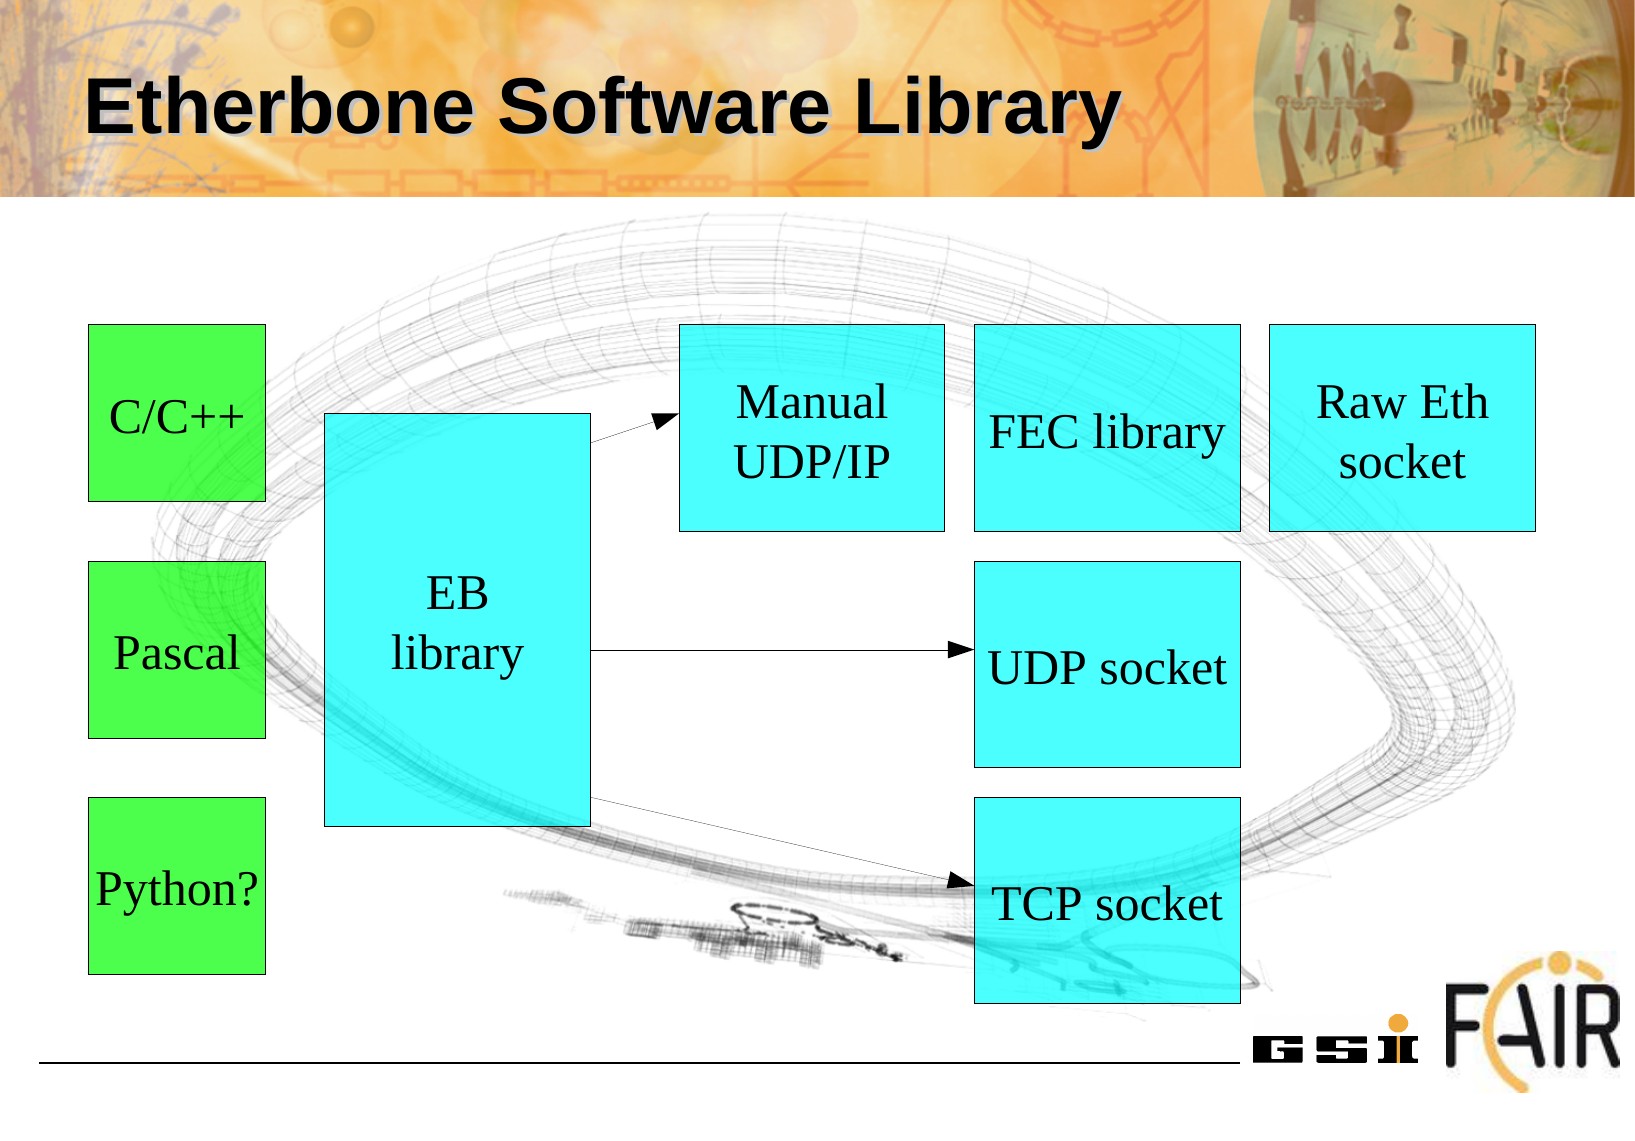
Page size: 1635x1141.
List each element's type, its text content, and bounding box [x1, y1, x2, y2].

text_box Python? [88, 797, 266, 975]
picture [0, 0, 1635, 197]
text_box Manual UDP/IP [679, 324, 945, 532]
title Etherbone Software Library [68, 12, 1570, 191]
text_box UDP socket [974, 561, 1241, 768]
text_box Pascal [88, 561, 266, 739]
text_box FEC library [974, 324, 1241, 532]
text_box TCP socket [974, 797, 1241, 1004]
text_box EB library [324, 413, 591, 827]
text_box C/C++ [88, 324, 266, 502]
text_box Raw Eth socket [1269, 324, 1536, 532]
picture [125, 205, 1620, 1093]
